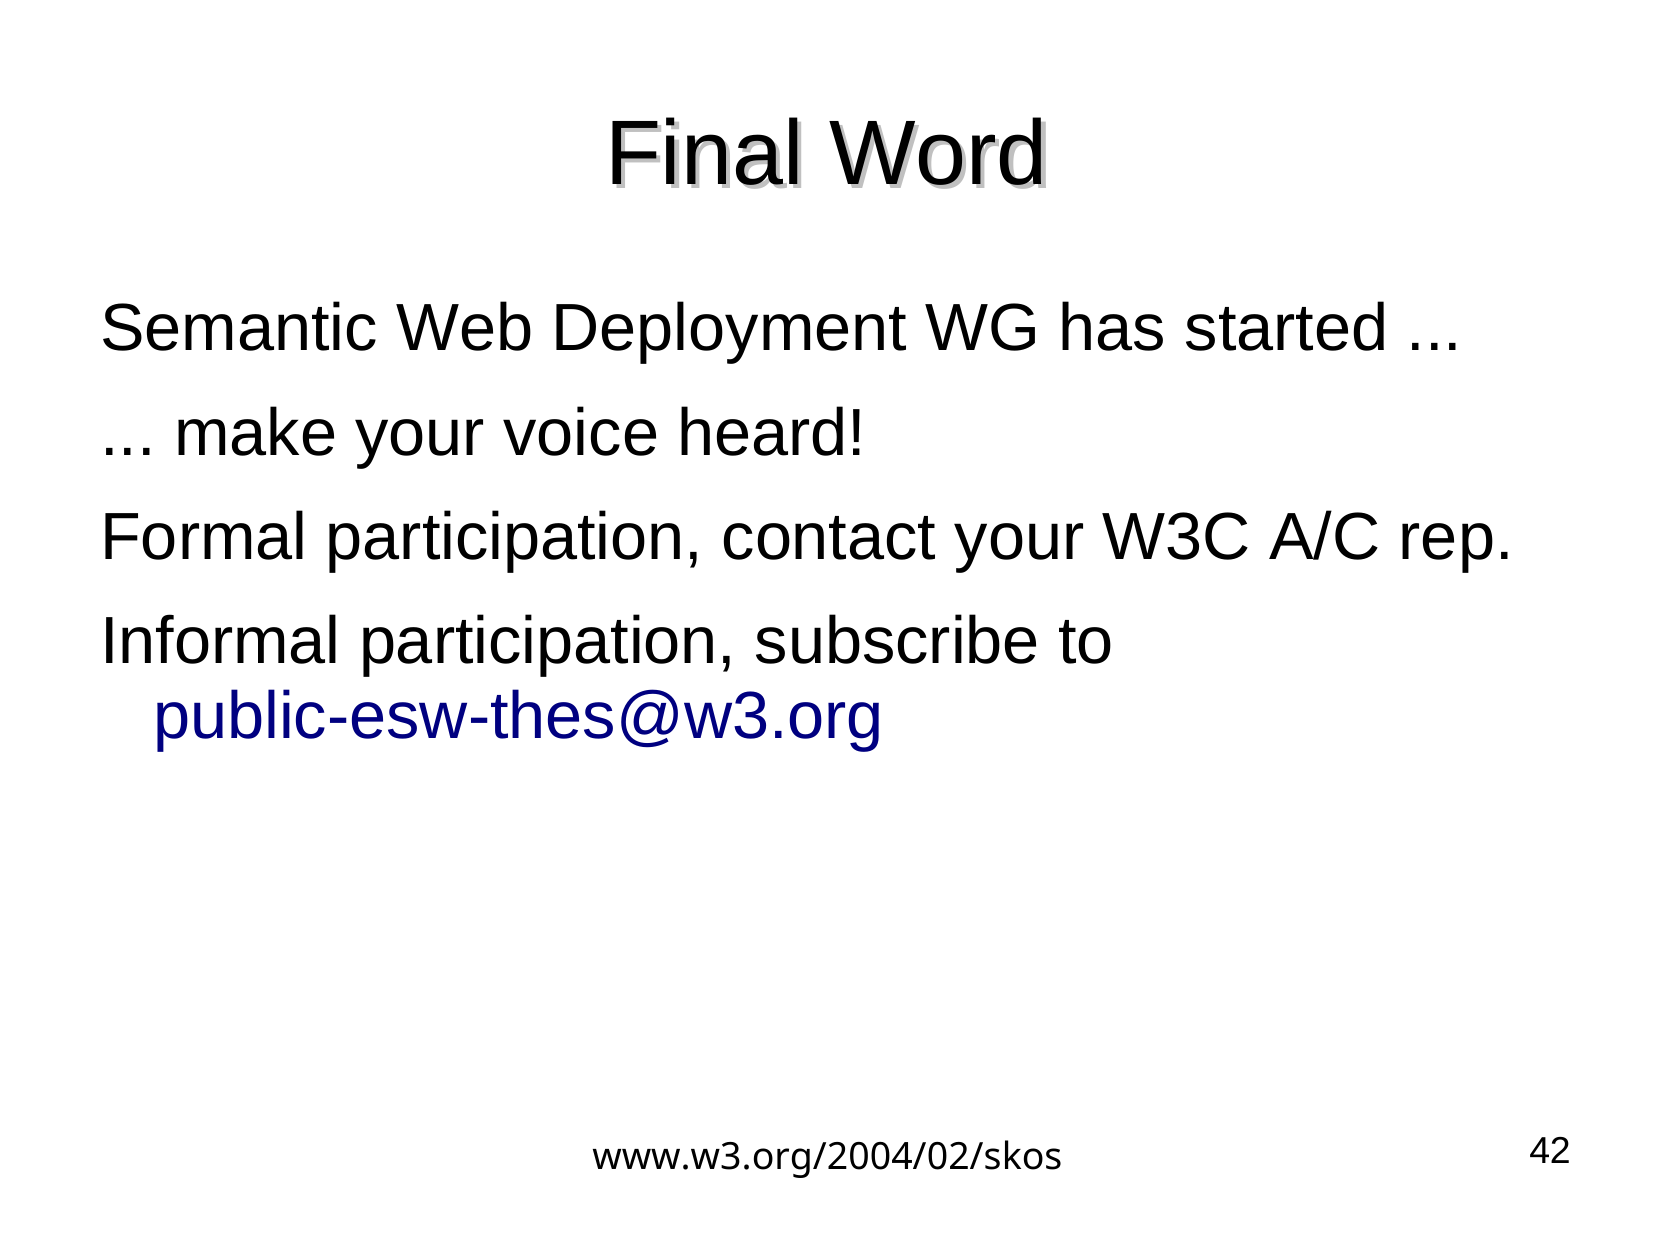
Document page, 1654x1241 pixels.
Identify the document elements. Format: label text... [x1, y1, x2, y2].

title Final Word [82, 49, 1571, 257]
list Semantic Web Deployment WG has started ... ... make your voice heard! Formal participation, contact your W3C A/C rep. Informal participation, subscribe to public-esw-thes@w3.org [82, 290, 1571, 1109]
